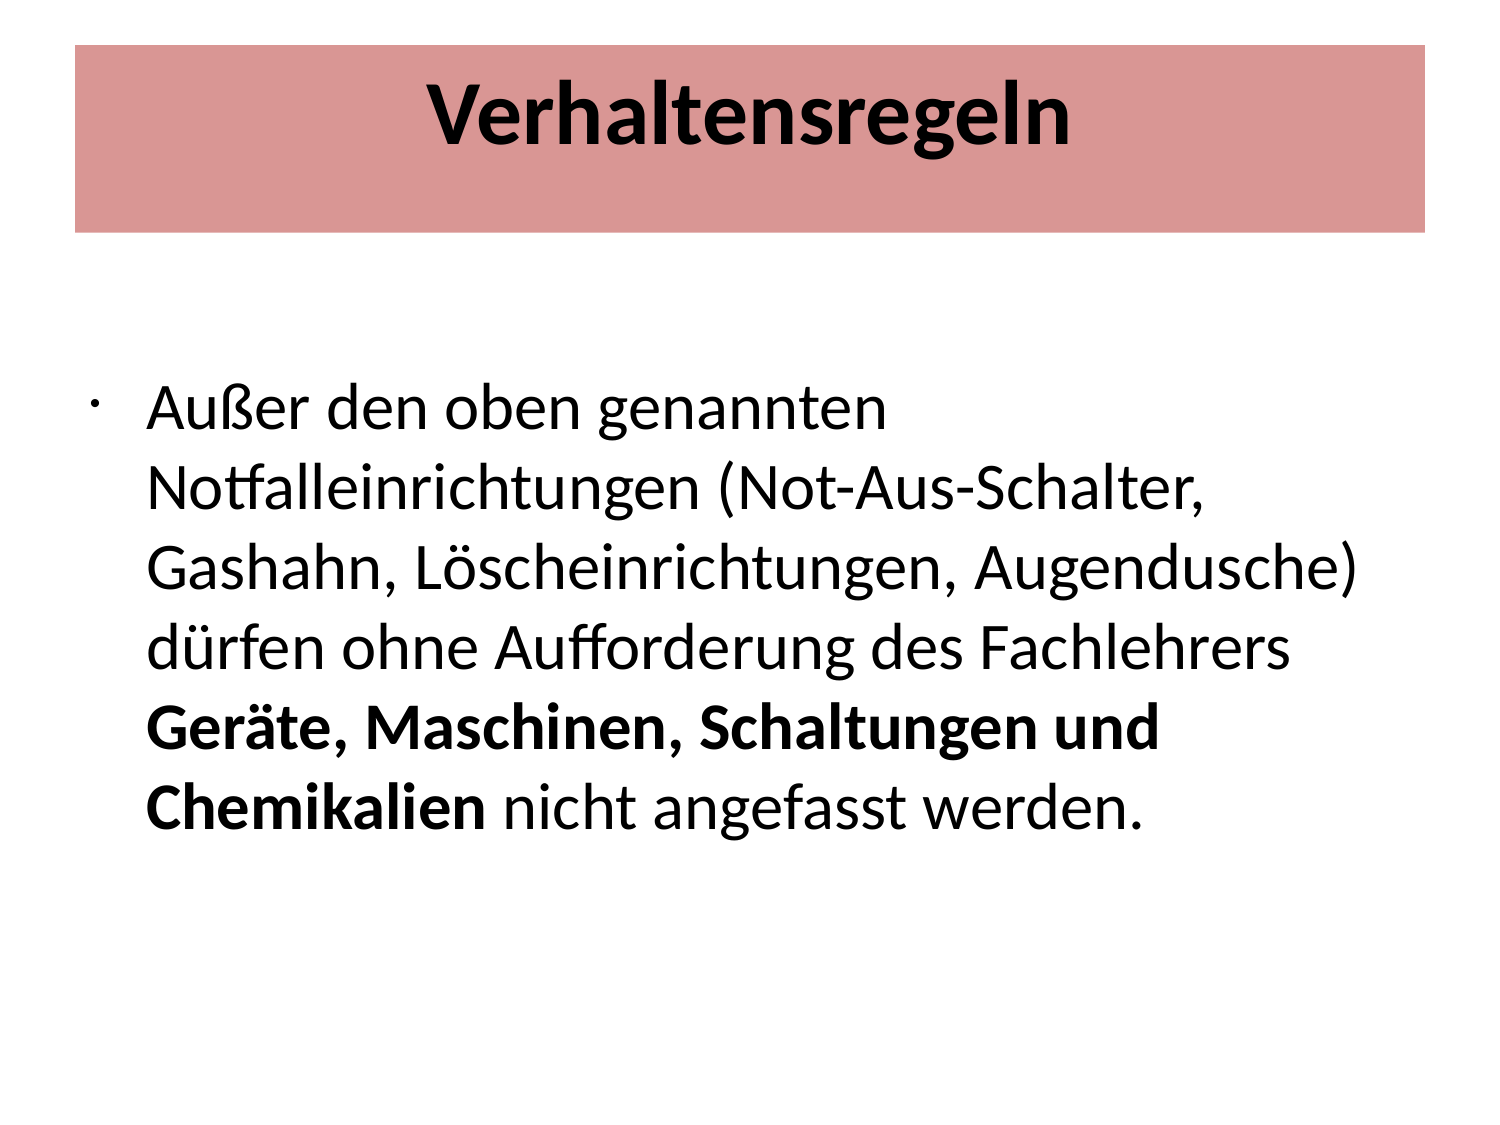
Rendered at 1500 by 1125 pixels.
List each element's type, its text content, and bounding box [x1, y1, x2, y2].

title Verhaltensregeln [75, 45, 1425, 233]
list Außer den oben genannten Notfalleinrichtungen (Not-Aus-Schalter, Gashahn, Löscheinrichtungen, Augendusche) dürfen ohne Aufforderung des Fachlehrers Geräte, Maschinen, Schaltungen und Chemikalien nicht angefasst werden. [75, 262, 1425, 1059]
